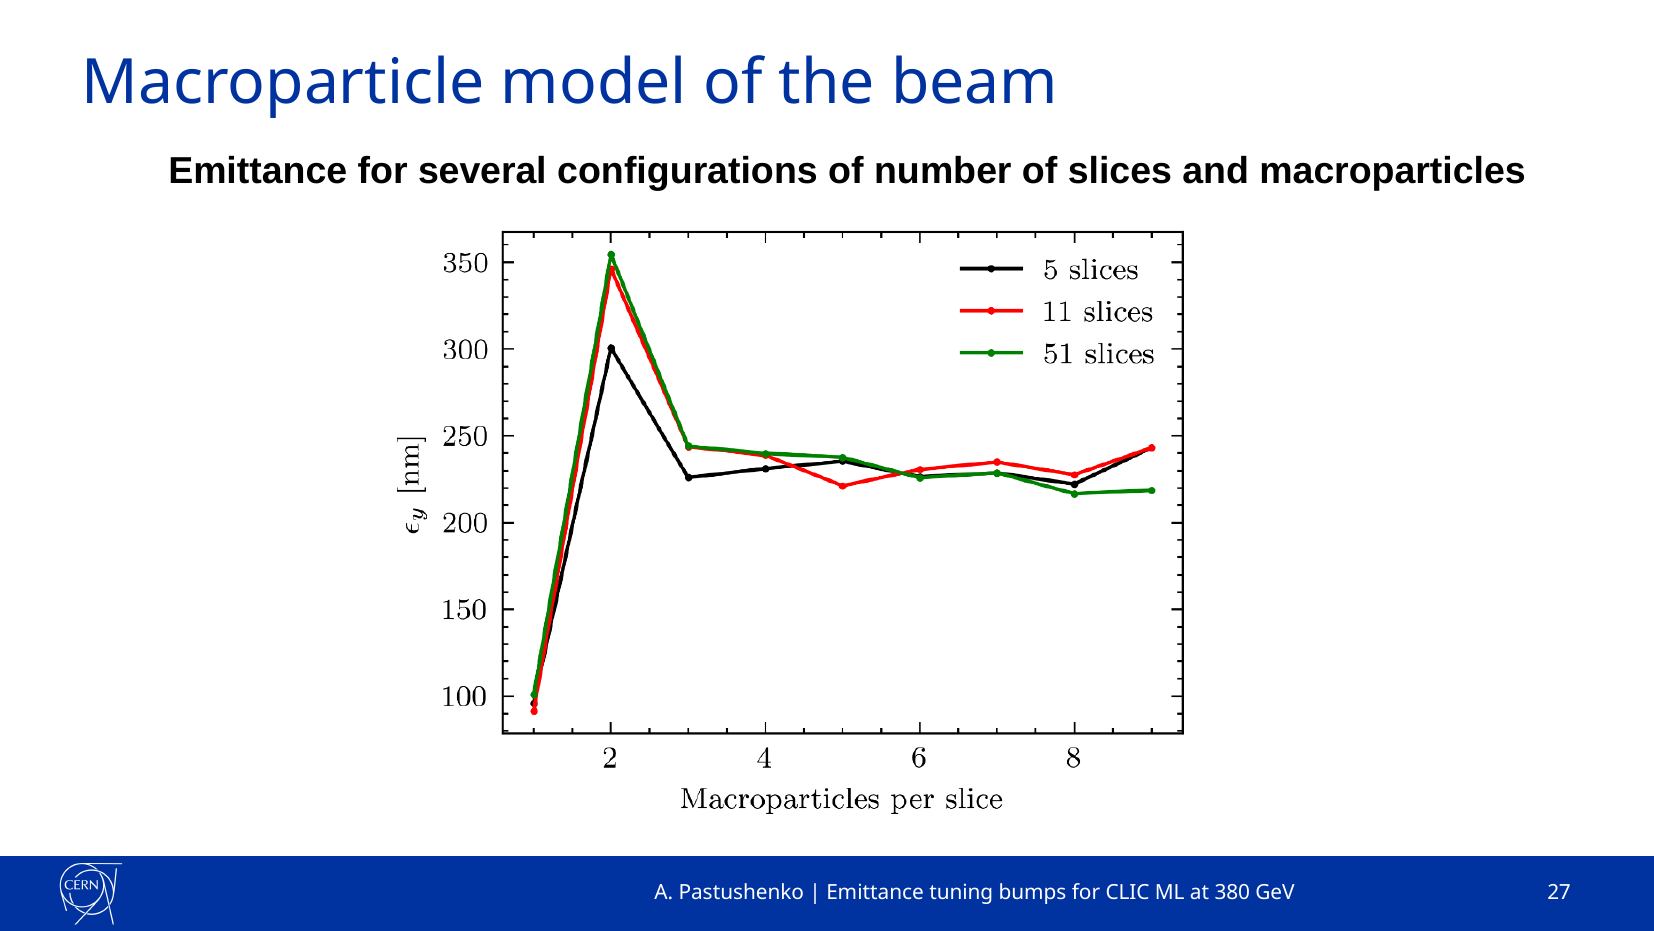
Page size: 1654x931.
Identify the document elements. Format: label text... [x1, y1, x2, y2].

text_box Emittance for several configurations of number of slices and macroparticles [153, 141, 1560, 241]
picture [56, 859, 127, 928]
title Macroparticle model of the beam [81, 37, 1570, 193]
picture [377, 241, 1205, 825]
